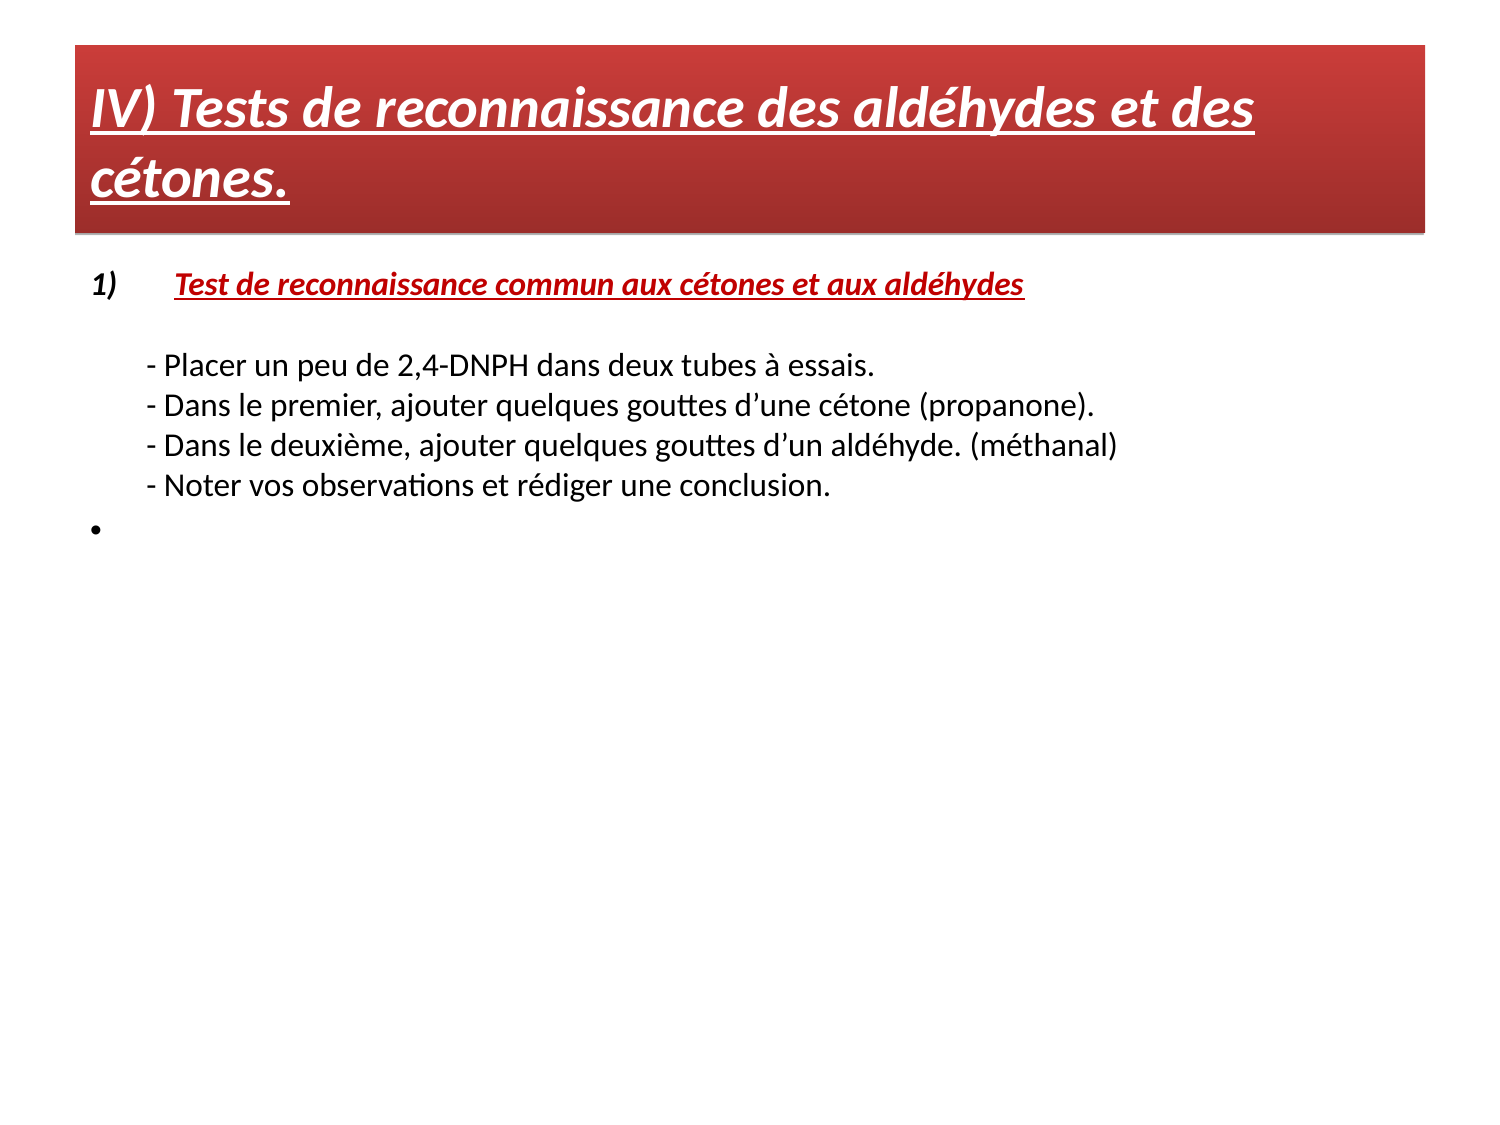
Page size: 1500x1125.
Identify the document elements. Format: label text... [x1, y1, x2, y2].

list Test de reconnaissance commun aux cétones et aux aldéhydes - Placer un peu de 2,4-DNPH dans deux tubes à essais. - Dans le premier, ajouter quelques gouttes d’une cétone (propanone). - Dans le deuxième, ajouter quelques gouttes d’un aldéhyde. (méthanal) - Noter vos observations et rédiger une conclusion. [75, 262, 1426, 1005]
title IV) Tests de reconnaissance des aldéhydes et des cétones. [75, 45, 1426, 233]
